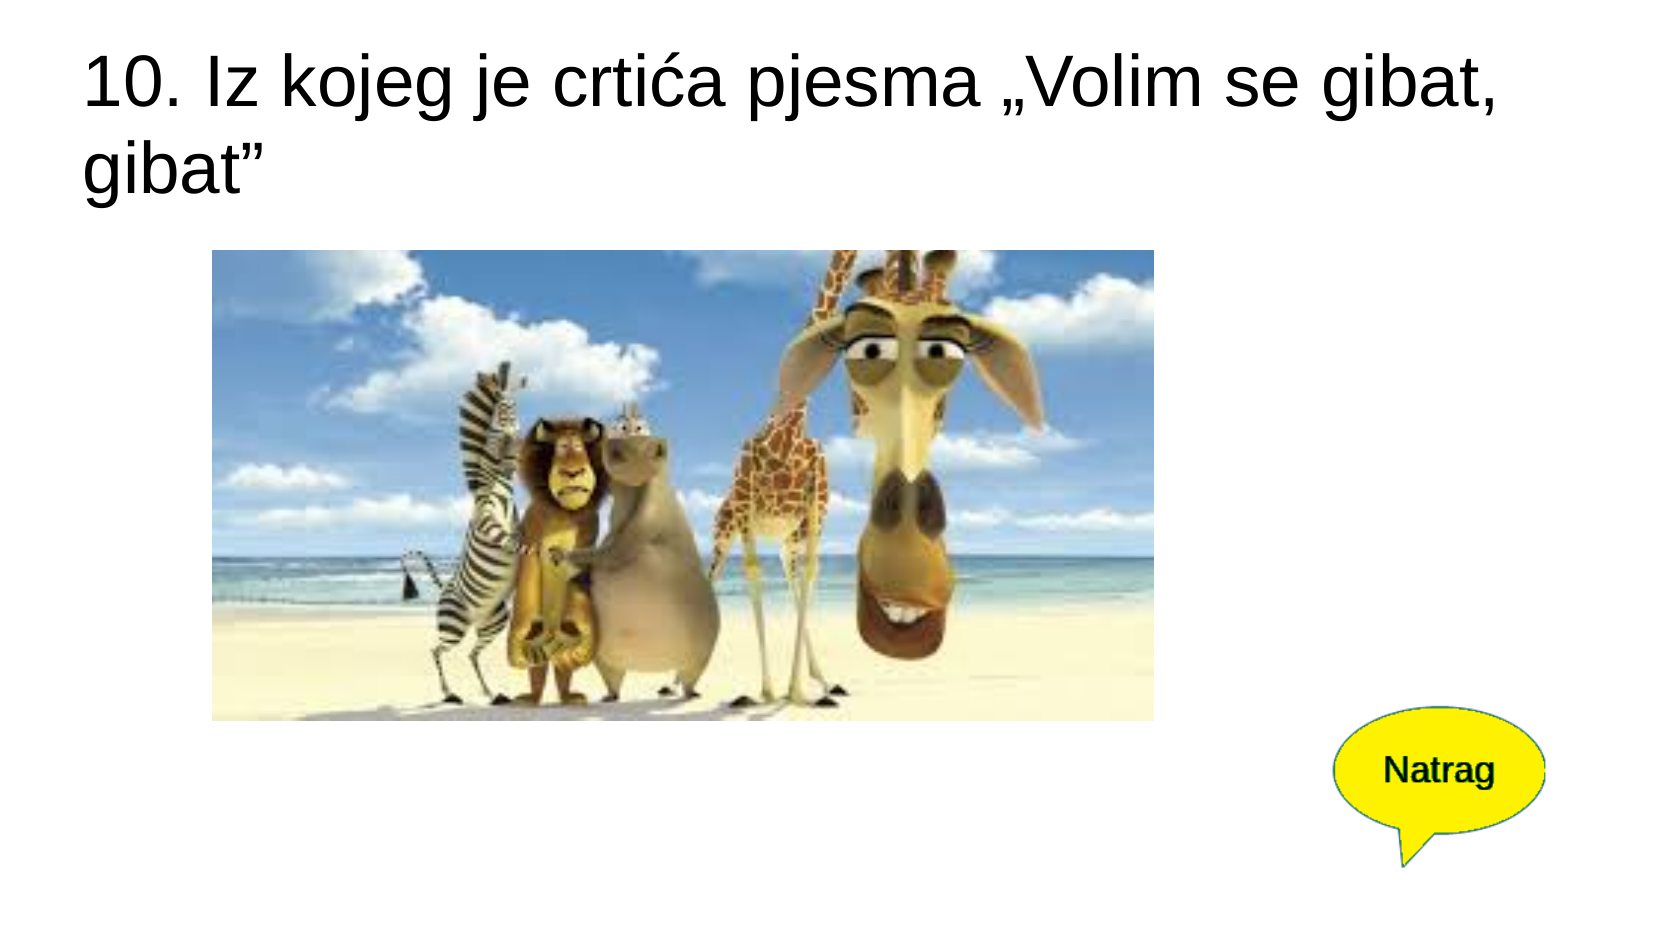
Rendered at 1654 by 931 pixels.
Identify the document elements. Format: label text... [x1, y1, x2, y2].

picture [212, 250, 1154, 721]
title 10. Iz kojeg je crtića pjesma „Volim se gibat, gibat” [82, 33, 1571, 197]
picture [1299, 691, 1558, 875]
